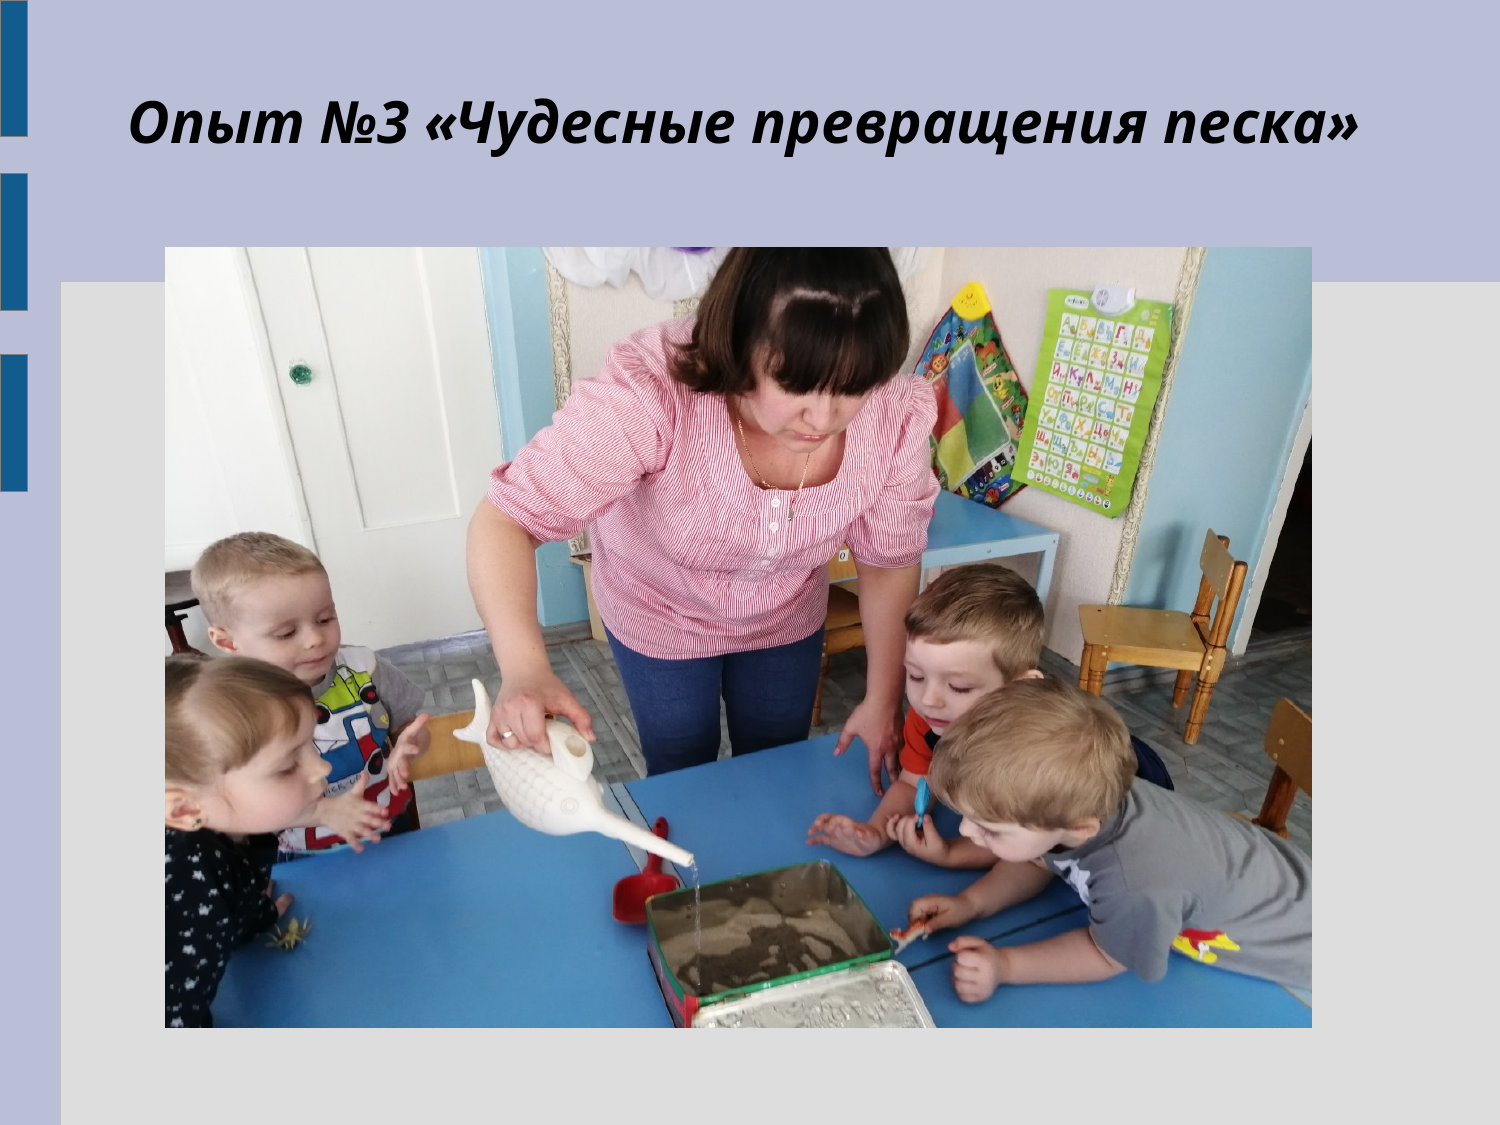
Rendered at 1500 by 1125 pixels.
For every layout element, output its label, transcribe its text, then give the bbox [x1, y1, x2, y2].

text_box Опыт №3 «Чудесные превращения песка» [17, 78, 1471, 163]
picture [165, 247, 1312, 1028]
